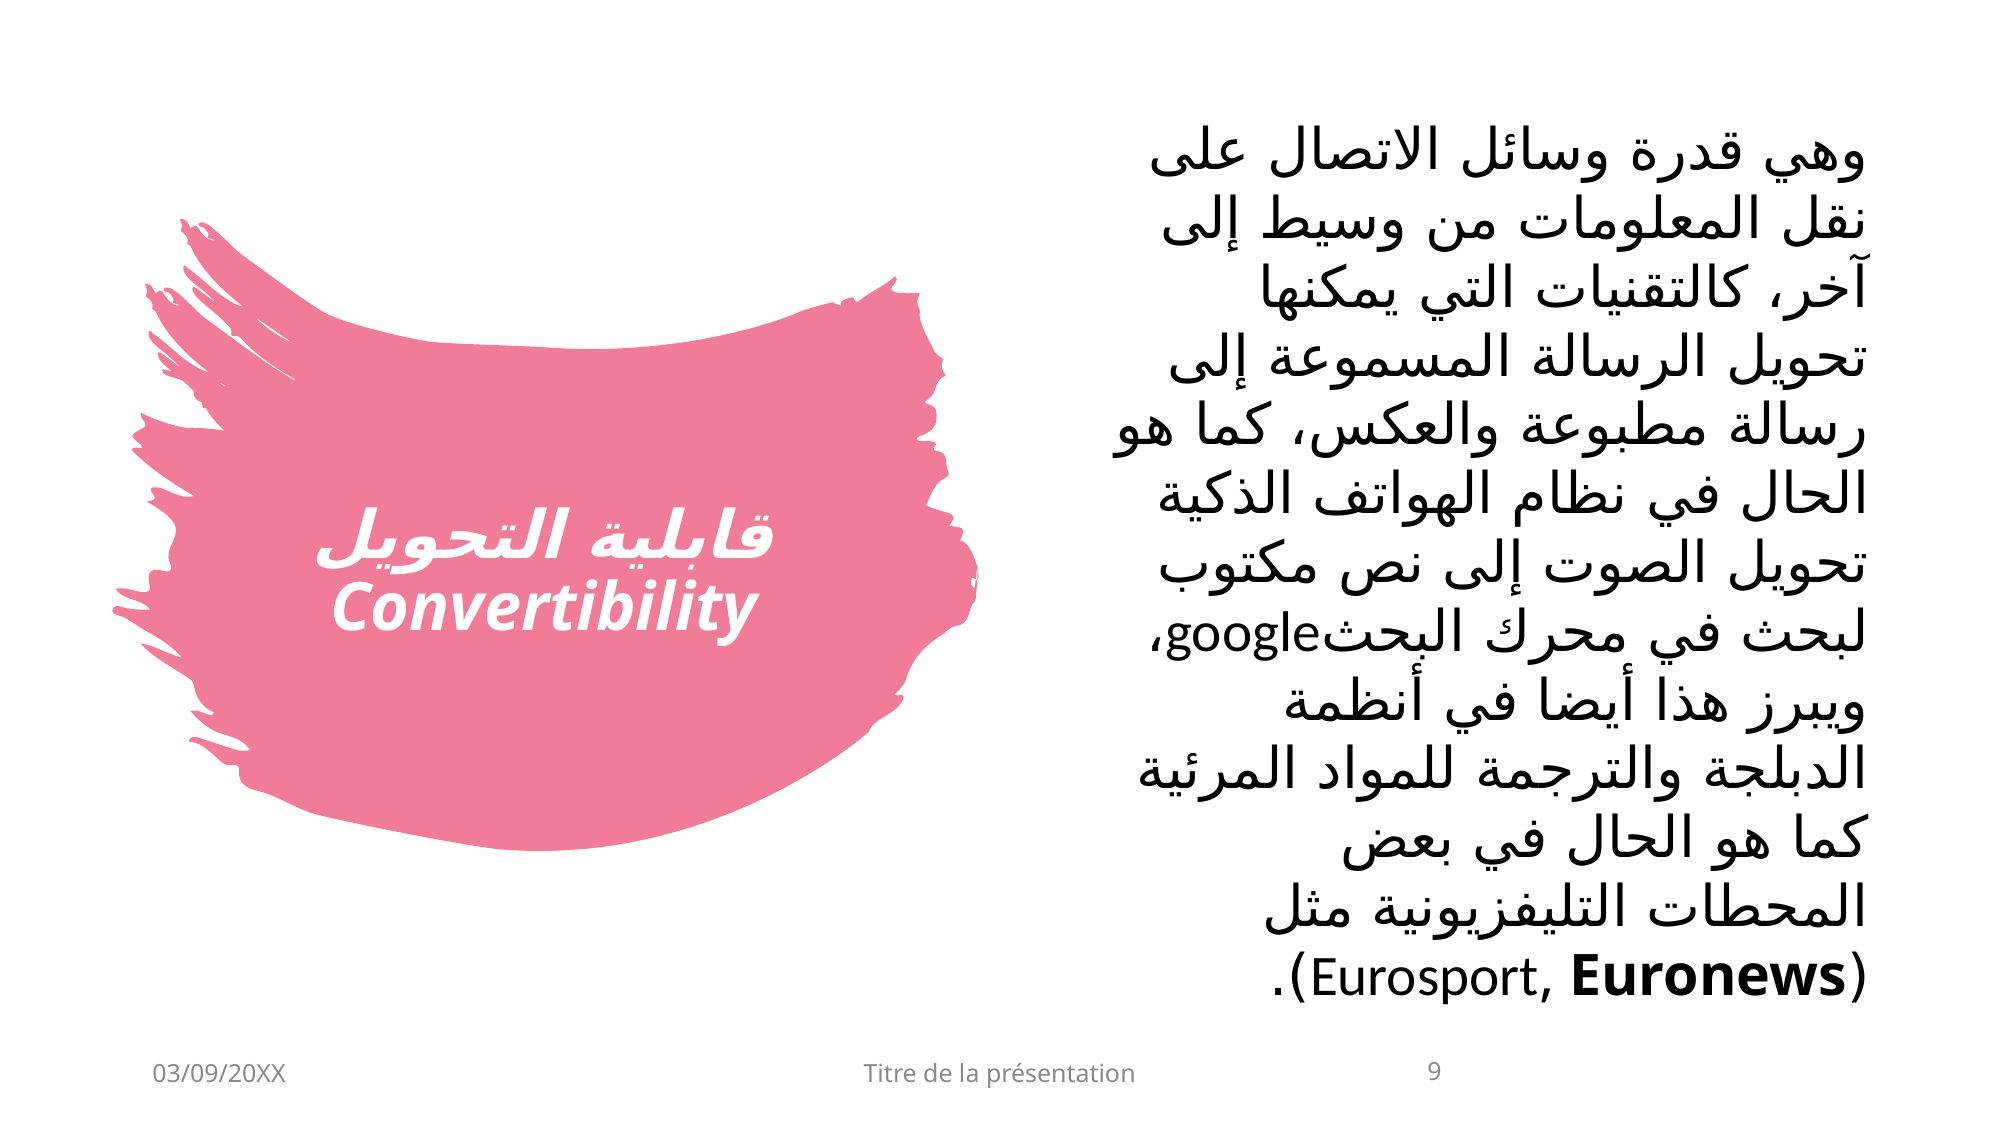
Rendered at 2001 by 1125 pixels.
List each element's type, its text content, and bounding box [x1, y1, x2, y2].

picture [1101, 104, 1895, 1019]
text_box ‹#› [1412, 1042, 1863, 1103]
title قابلية التحويل Convertibility [229, 413, 859, 653]
text_box 03/09/20XX [137, 1042, 588, 1103]
text_box Titre de la présentation [662, 1042, 1338, 1103]
